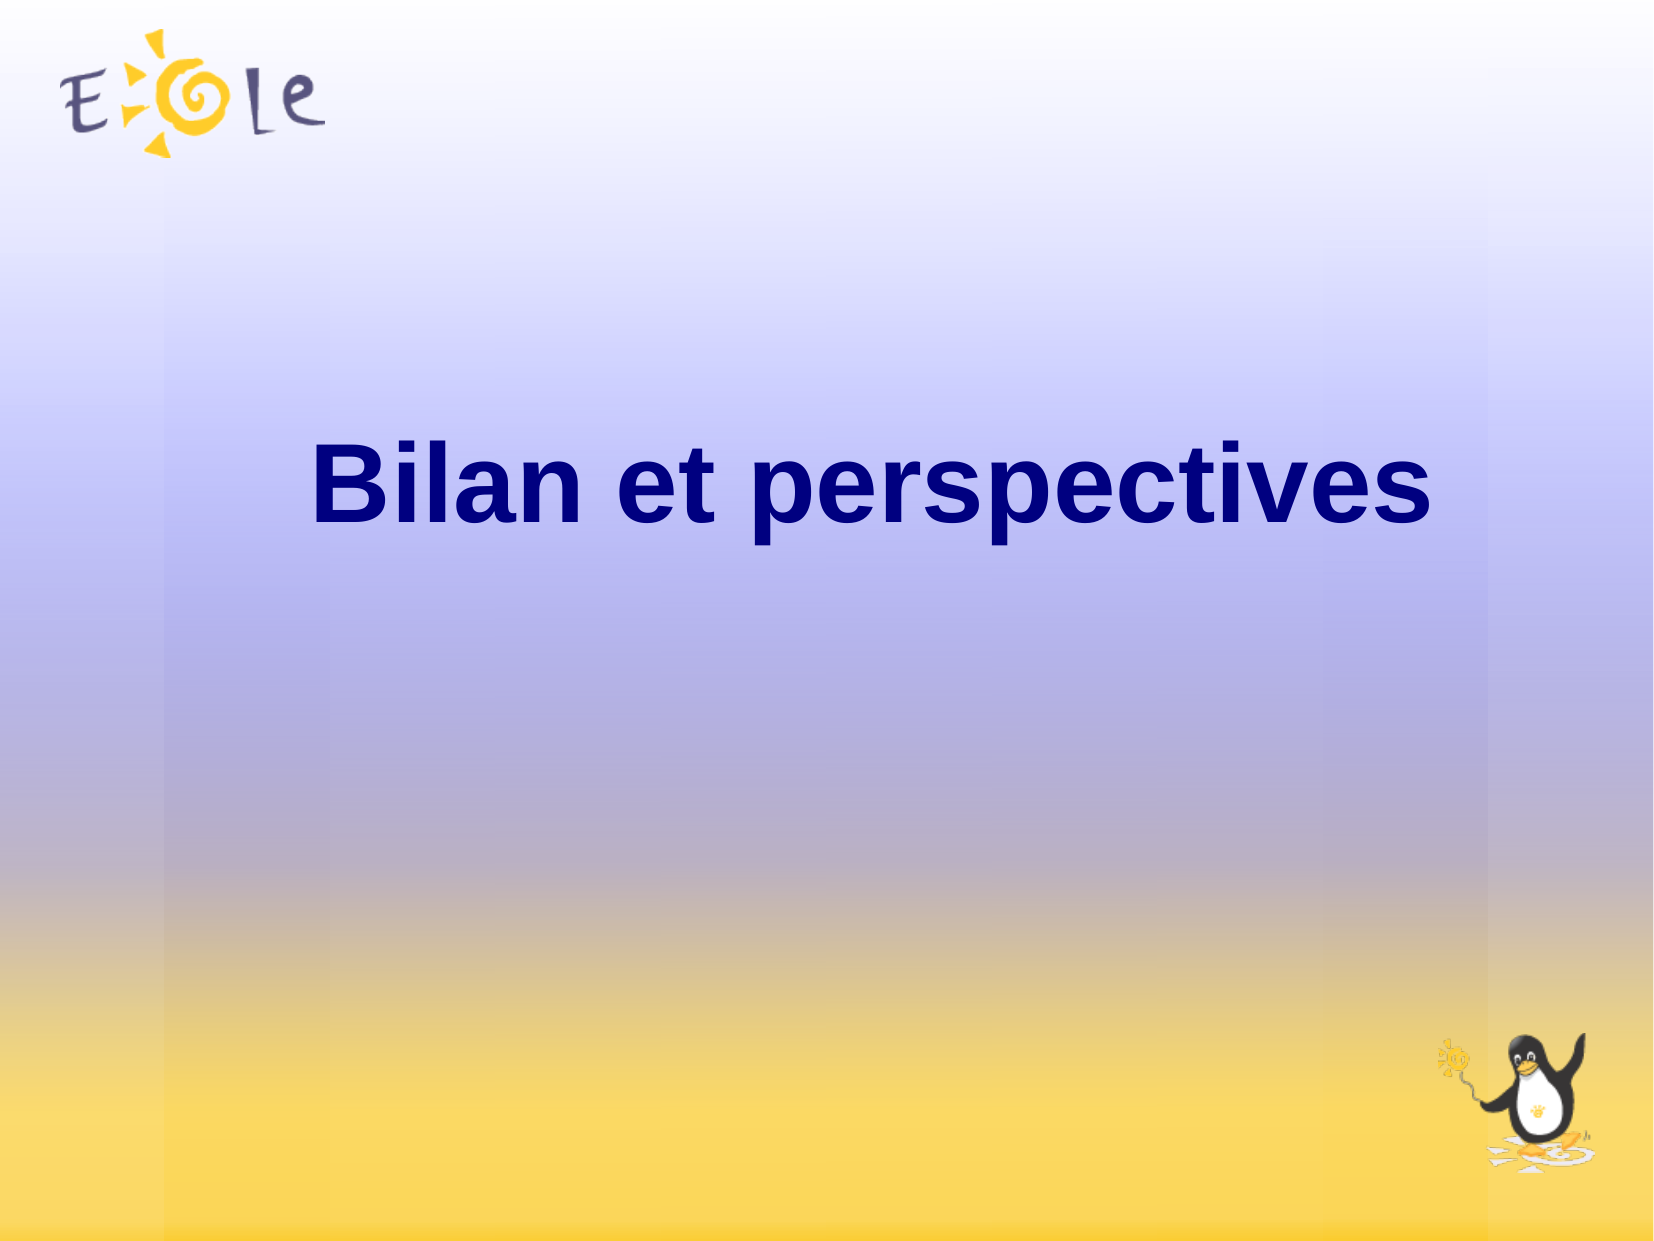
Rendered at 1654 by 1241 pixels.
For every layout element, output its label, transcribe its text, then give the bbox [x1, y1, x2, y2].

picture [0, 0, 1654, 1241]
text_box Bilan et perspectives [295, 413, 1450, 667]
